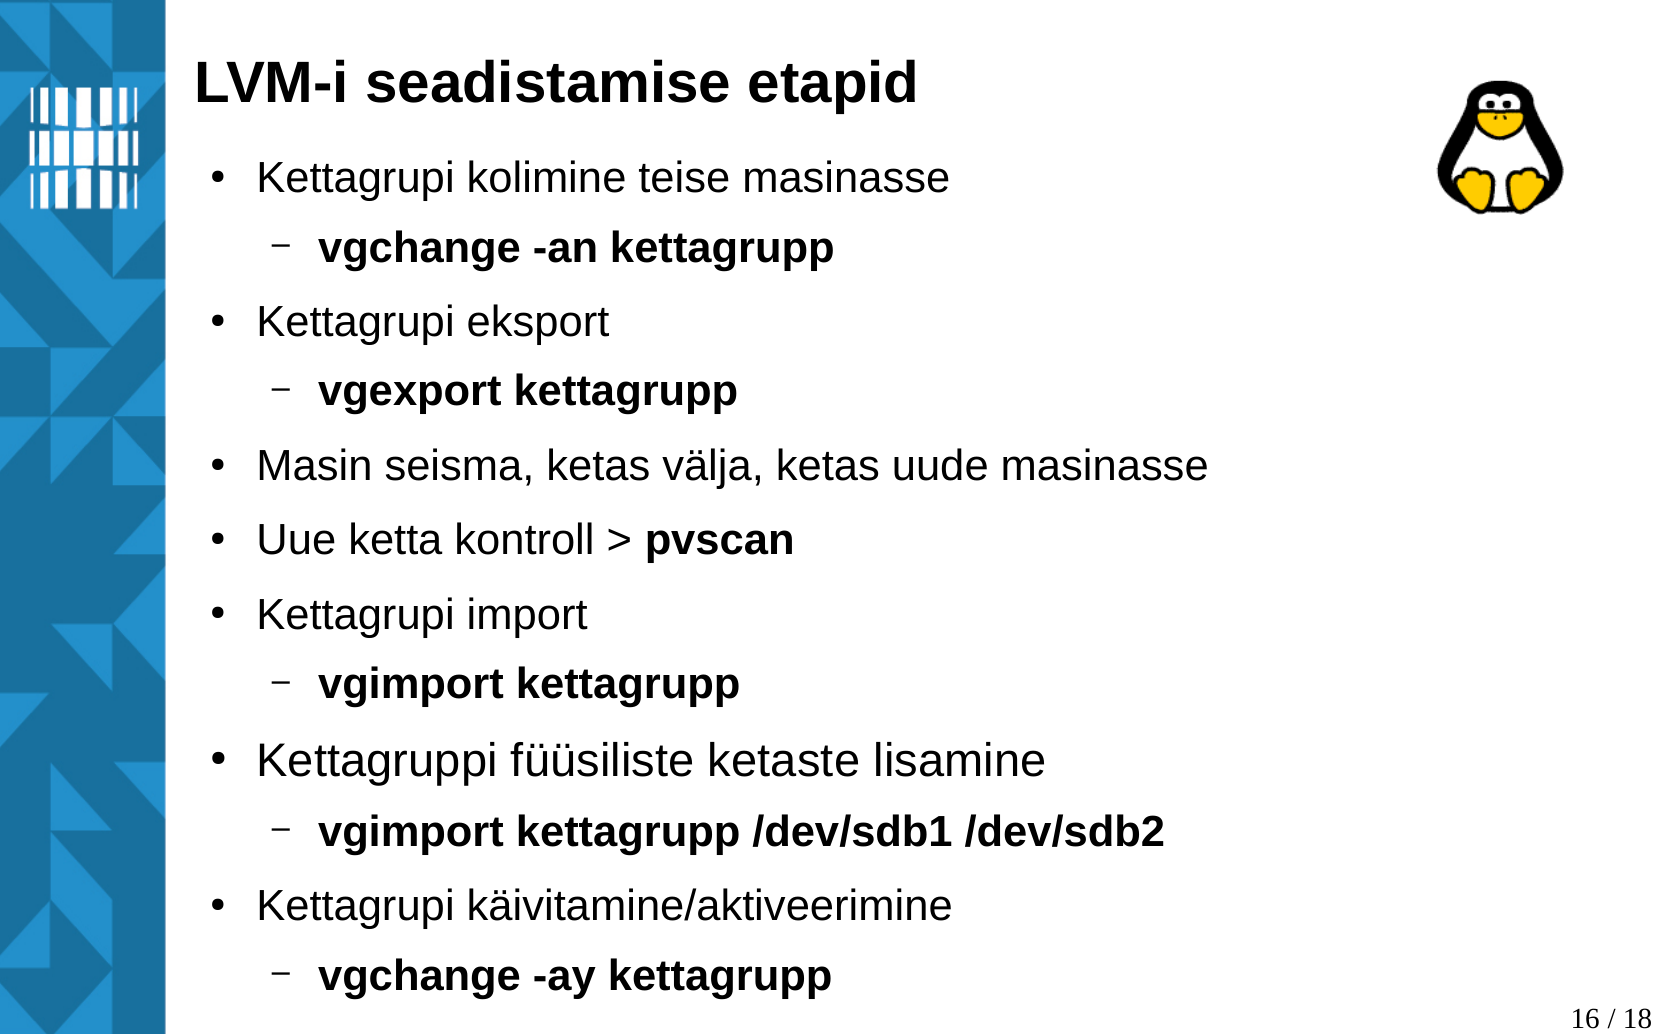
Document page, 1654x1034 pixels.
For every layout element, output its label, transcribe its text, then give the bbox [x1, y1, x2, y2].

title LVM-i seadistamise etapid [194, 35, 1217, 130]
picture [1393, 41, 1605, 229]
list Kettagrupi kolimine teise masinasse vgchange -an kettagrupp Kettagrupi eksport vgexport kettagrupp Masin seisma, ketas välja, ketas uude masinasse Uue ketta kontroll > pvscan Kettagrupi import vgimport kettagrupp Kettagruppi füüsiliste ketaste lisamine vgimport kettagrupp /dev/sdb1 /dev/sdb2 Kettagrupi käivitamine/aktiveerimine vgchange -ay kettagrupp [194, 153, 1347, 1004]
